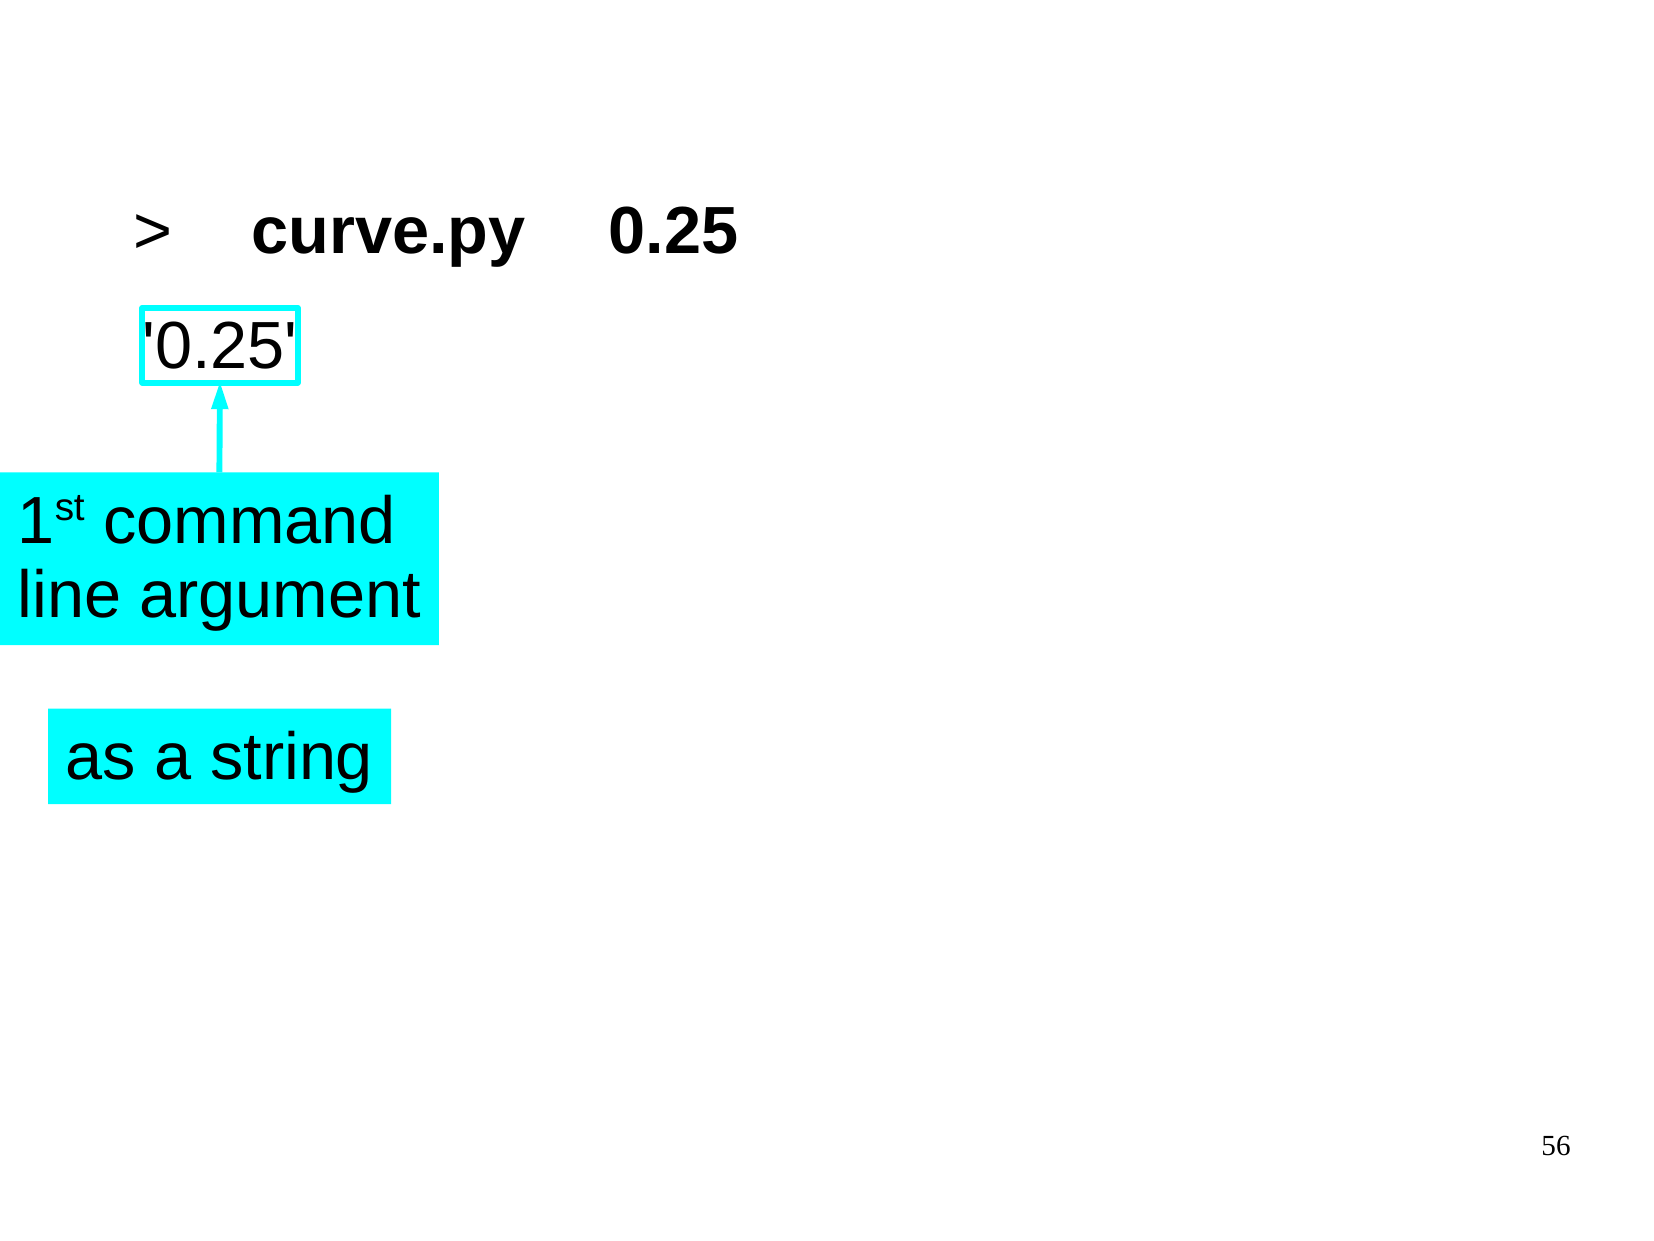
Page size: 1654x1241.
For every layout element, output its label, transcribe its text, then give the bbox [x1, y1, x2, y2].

text_box '0.25' [142, 307, 298, 383]
text_box as a string [48, 708, 392, 805]
text_box curve.py [248, 189, 529, 271]
text_box > [130, 189, 176, 271]
text_box 1st command line argument [0, 472, 439, 646]
text_box 0.25 [605, 189, 742, 271]
